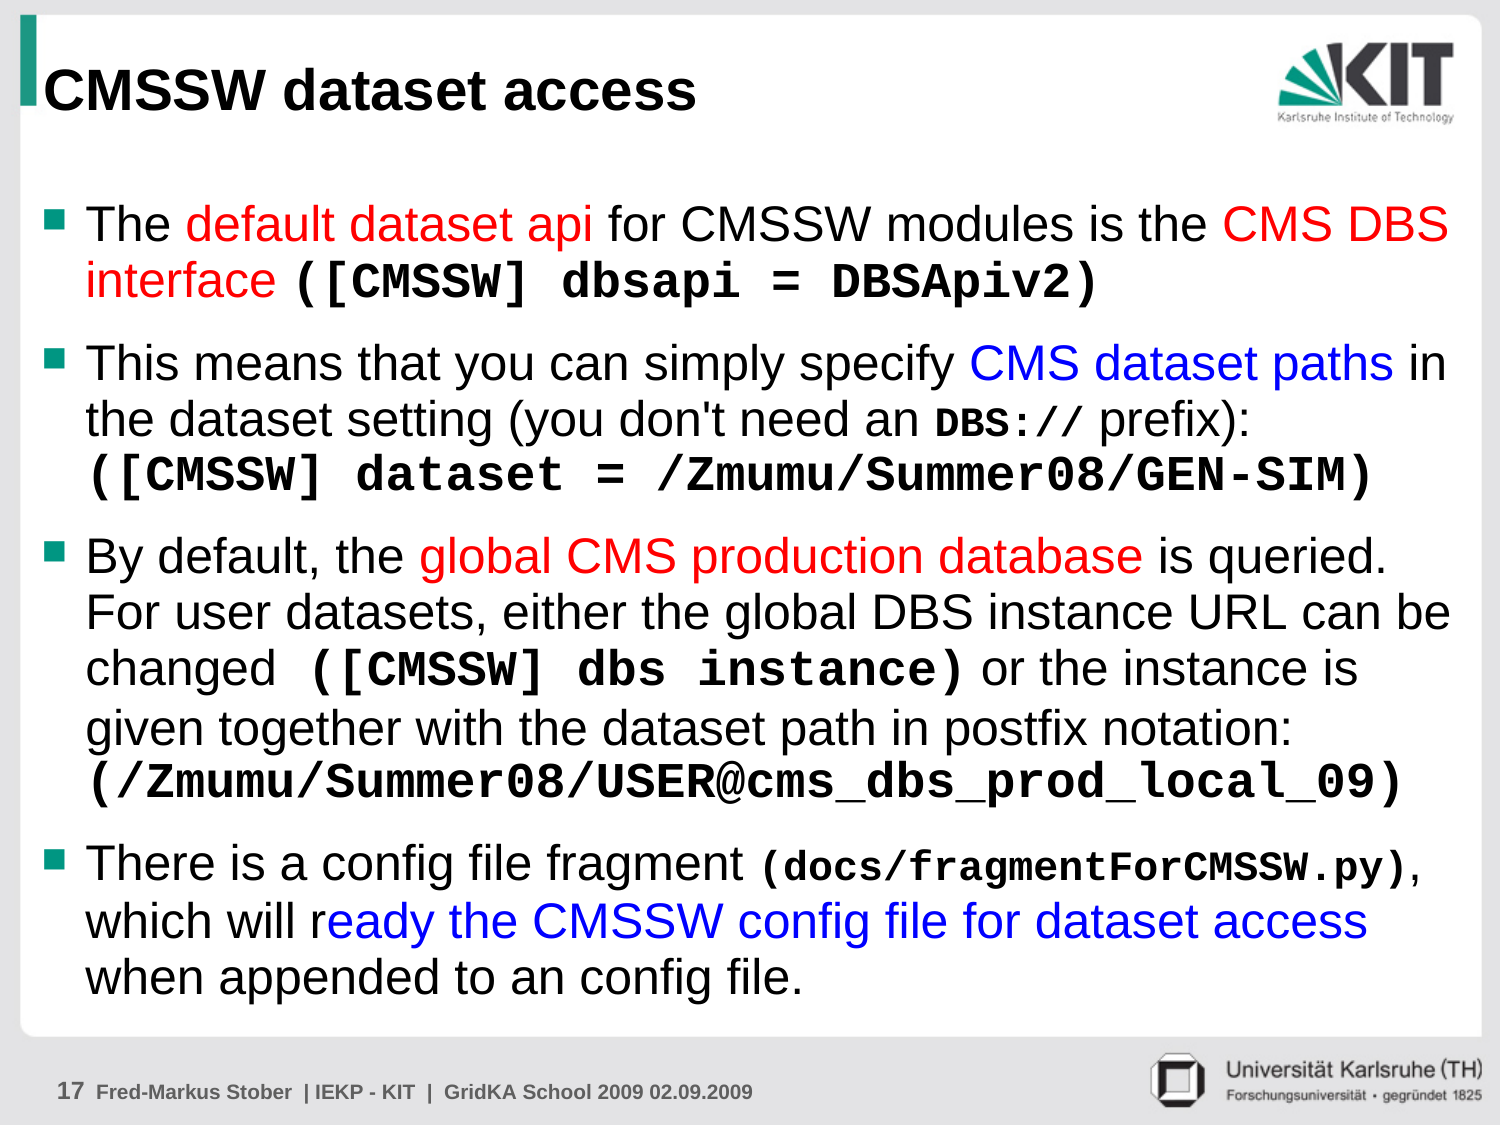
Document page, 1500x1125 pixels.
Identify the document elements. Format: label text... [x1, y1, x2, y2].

list The default dataset api for CMSSW modules is the CMS DBS interface ([CMSSW] dbsapi = DBSApiv2) This means that you can simply specify CMS dataset paths in the dataset setting (you don't need an DBS:// prefix): ([CMSSW] dataset = /Zmumu/Summer08/GEN-SIM) By default, the global CMS production database is queried. For user datasets, either the global DBS instance URL can be changed ([CMSSW] dbs instance) or the instance is given together with the dataset path in postfix notation: (/Zmumu/Summer08/USER@cms_dbs_prod_local_09) There is a config file fragment (docs/fragmentForCMSSW.py), which will ready the CMSSW config file for dataset access when appended to an config file. [41, 196, 1459, 1012]
title CMSSW dataset access [43, 40, 1241, 141]
picture [0, 0, 1500, 1125]
